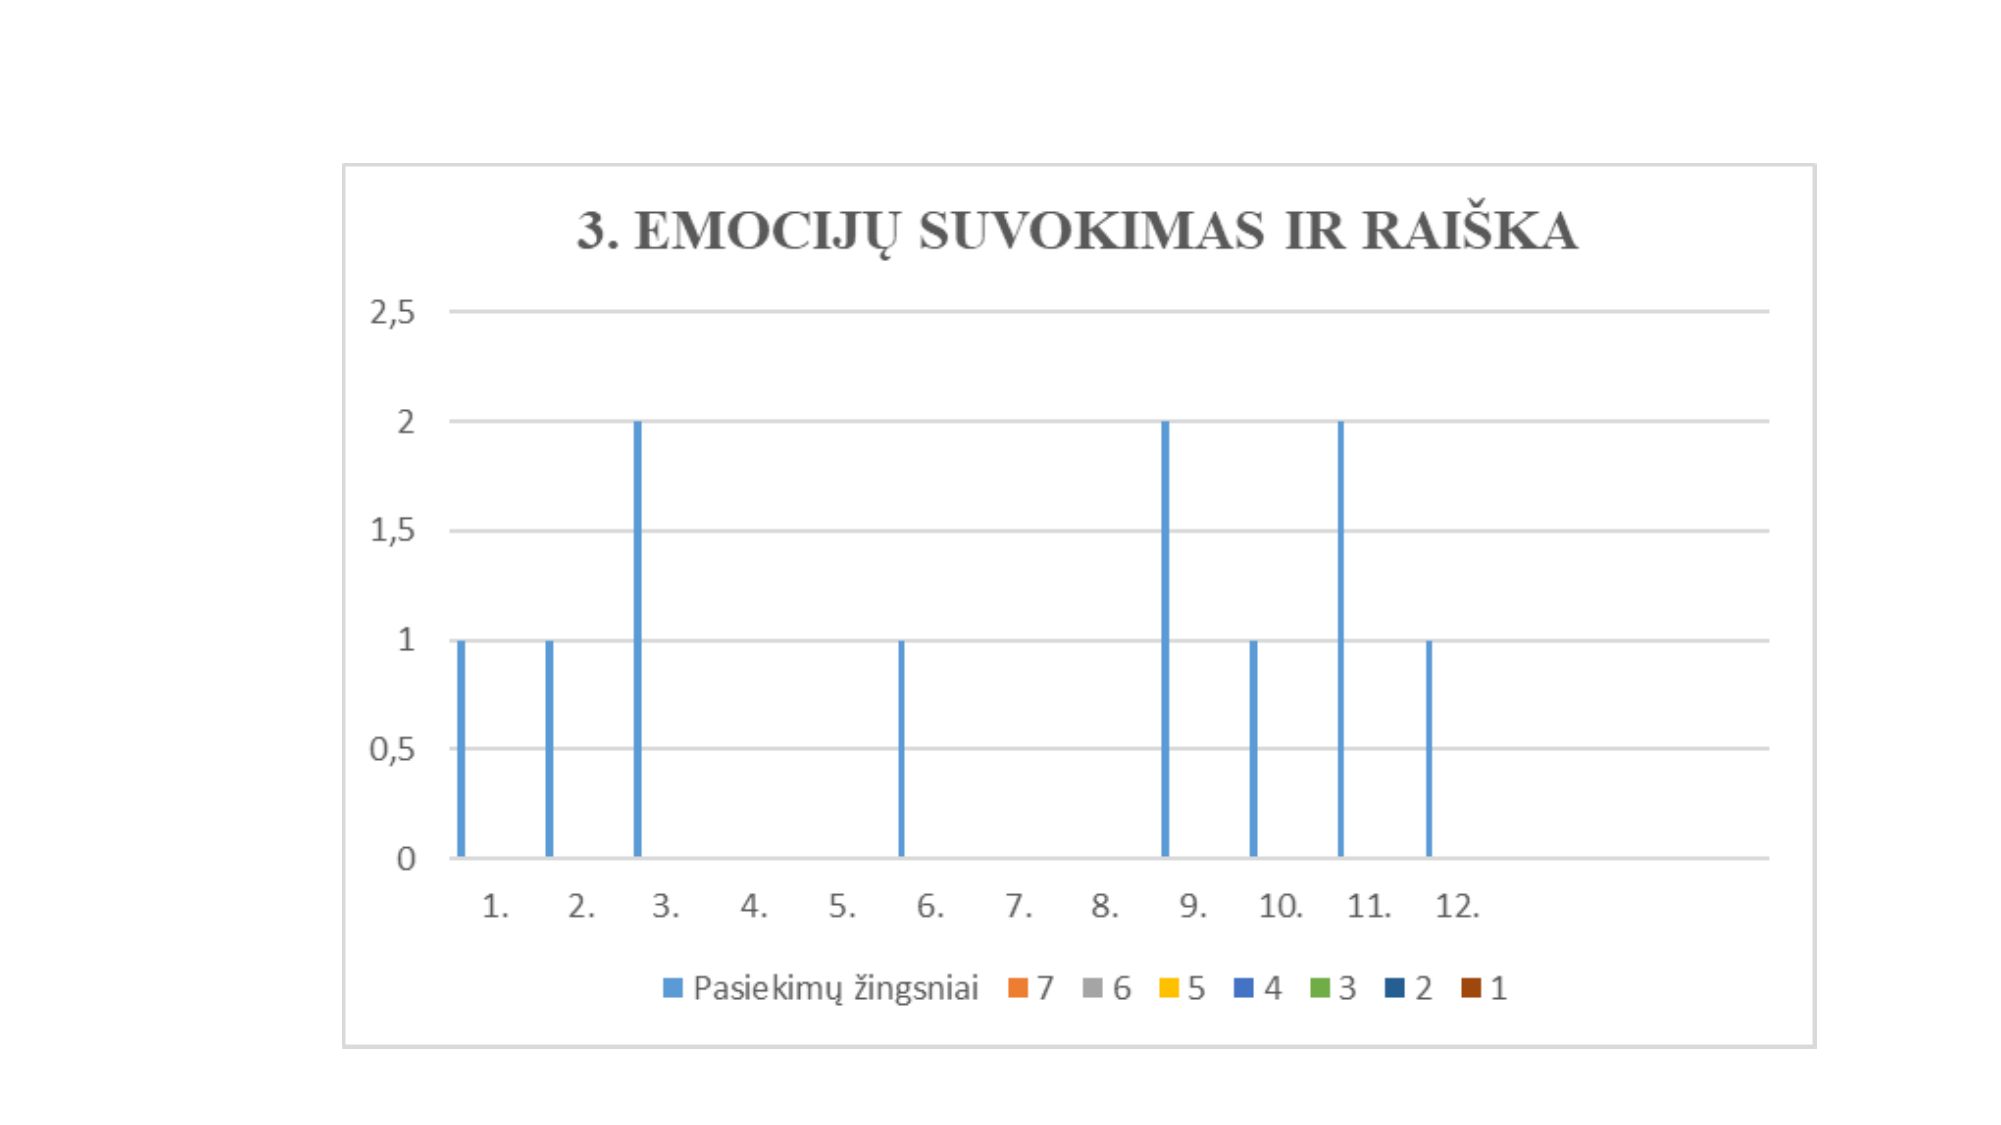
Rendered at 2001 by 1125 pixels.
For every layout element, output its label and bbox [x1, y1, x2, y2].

picture [342, 163, 1817, 1049]
